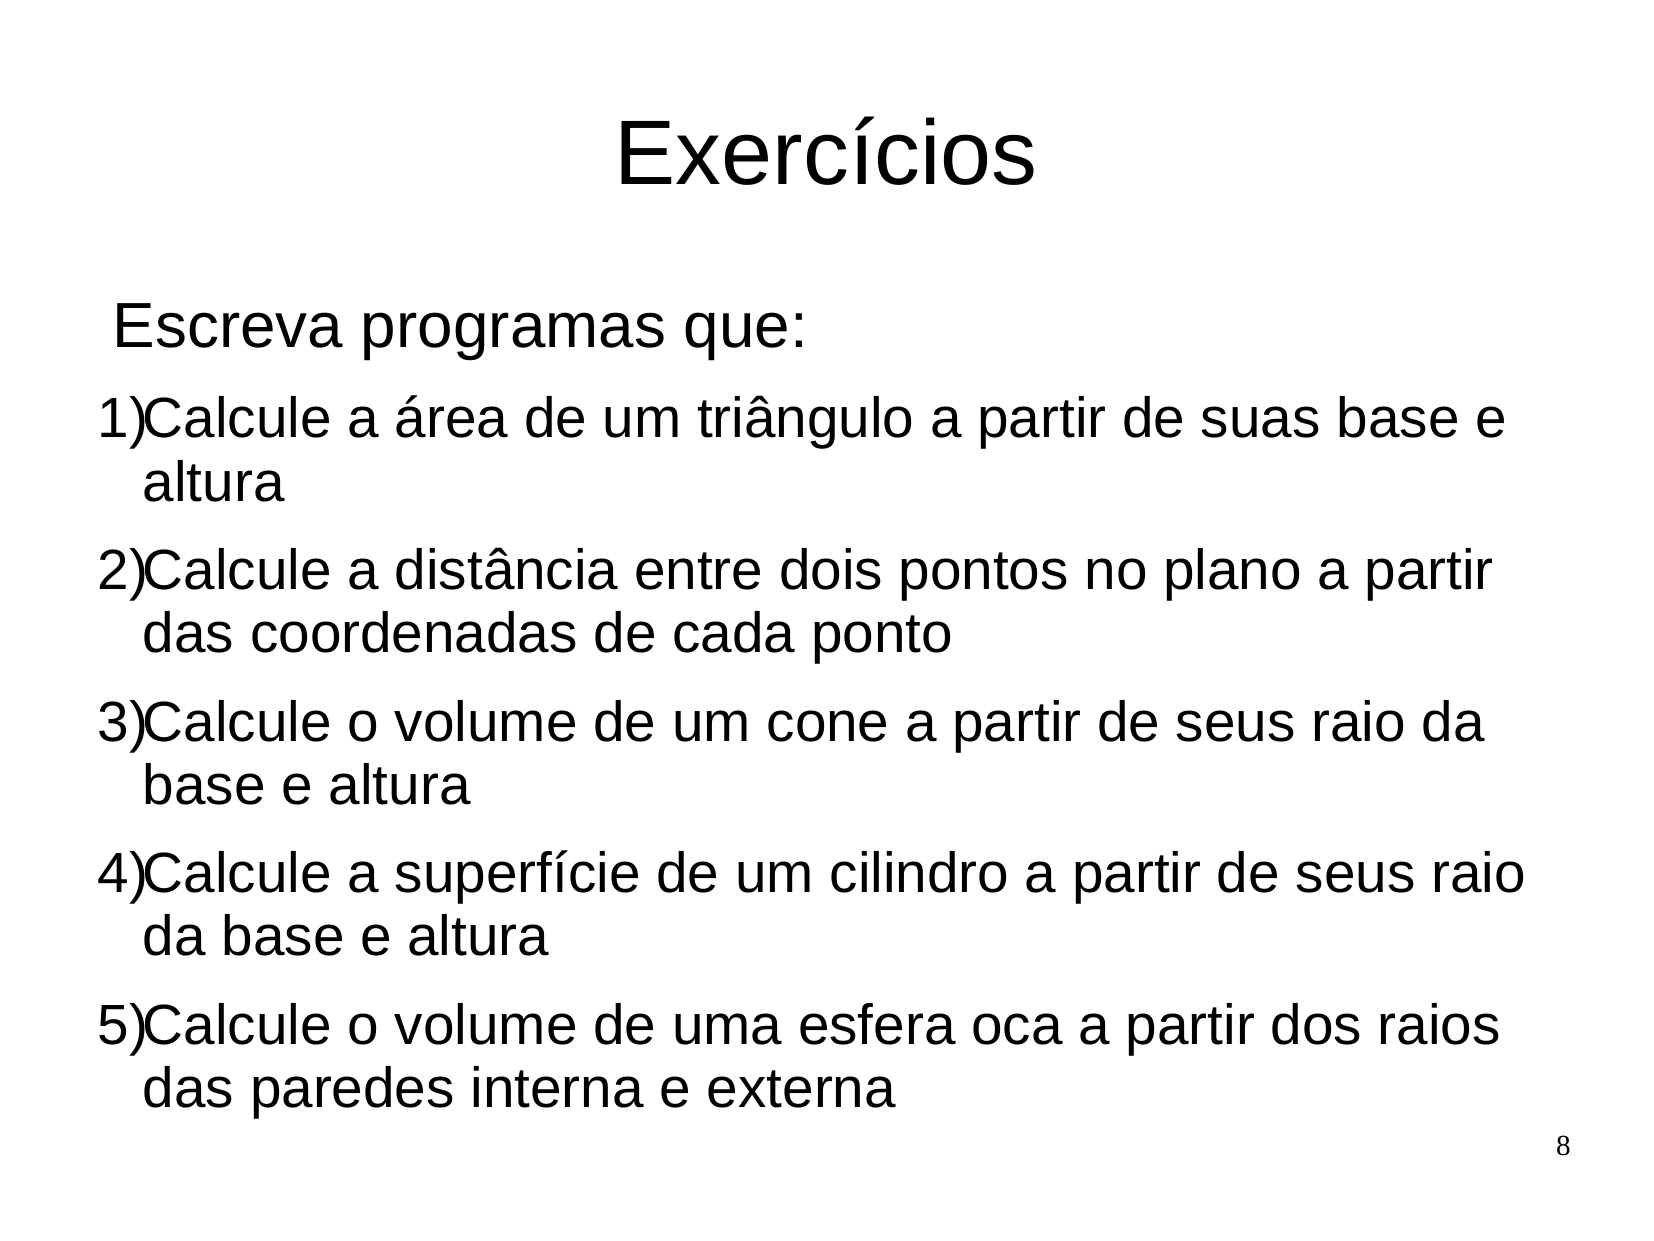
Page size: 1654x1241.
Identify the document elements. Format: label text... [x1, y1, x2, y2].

list Escreva programas que: Calcule a área de um triângulo a partir de suas base e altura Calcule a distância entre dois pontos no plano a partir das coordenadas de cada ponto Calcule o volume de um cone a partir de seus raio da base e altura Calcule a superfície de um cilindro a partir de seus raio da base e altura Calcule o volume de uma esfera oca a partir dos raios das paredes interna e externa [82, 290, 1571, 1123]
title Exercícios [82, 49, 1571, 257]
